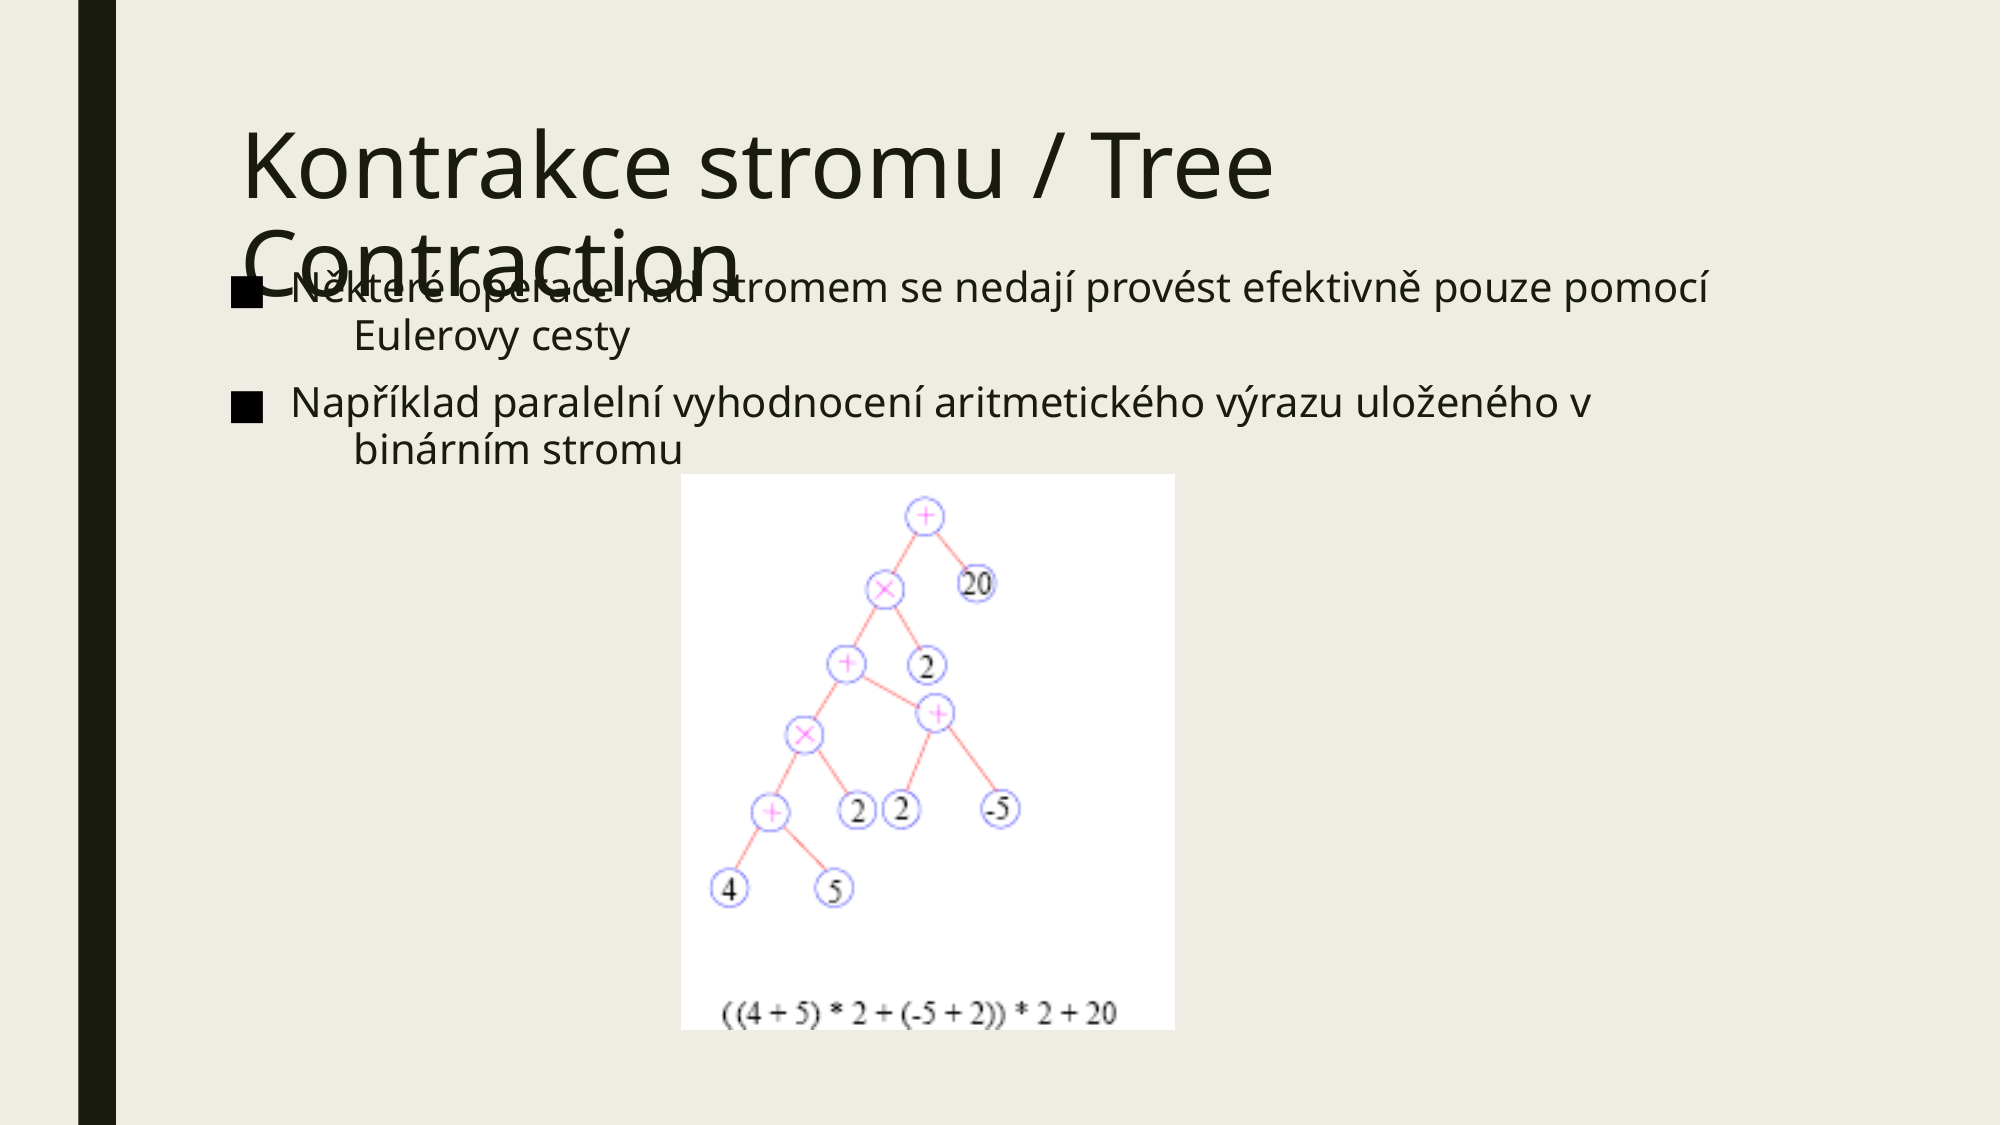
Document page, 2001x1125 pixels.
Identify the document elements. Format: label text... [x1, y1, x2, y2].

list Některé operace nad stromem se nedají provést efektivně pouze pomocí Eulerovy cesty Například paralelní vyhodnocení aritmetického výrazu uloženého v binárním stromu [212, 257, 1788, 846]
title Kontrakce stromu / Tree Contraction [225, 112, 1801, 357]
picture [681, 846, 1175, 1030]
